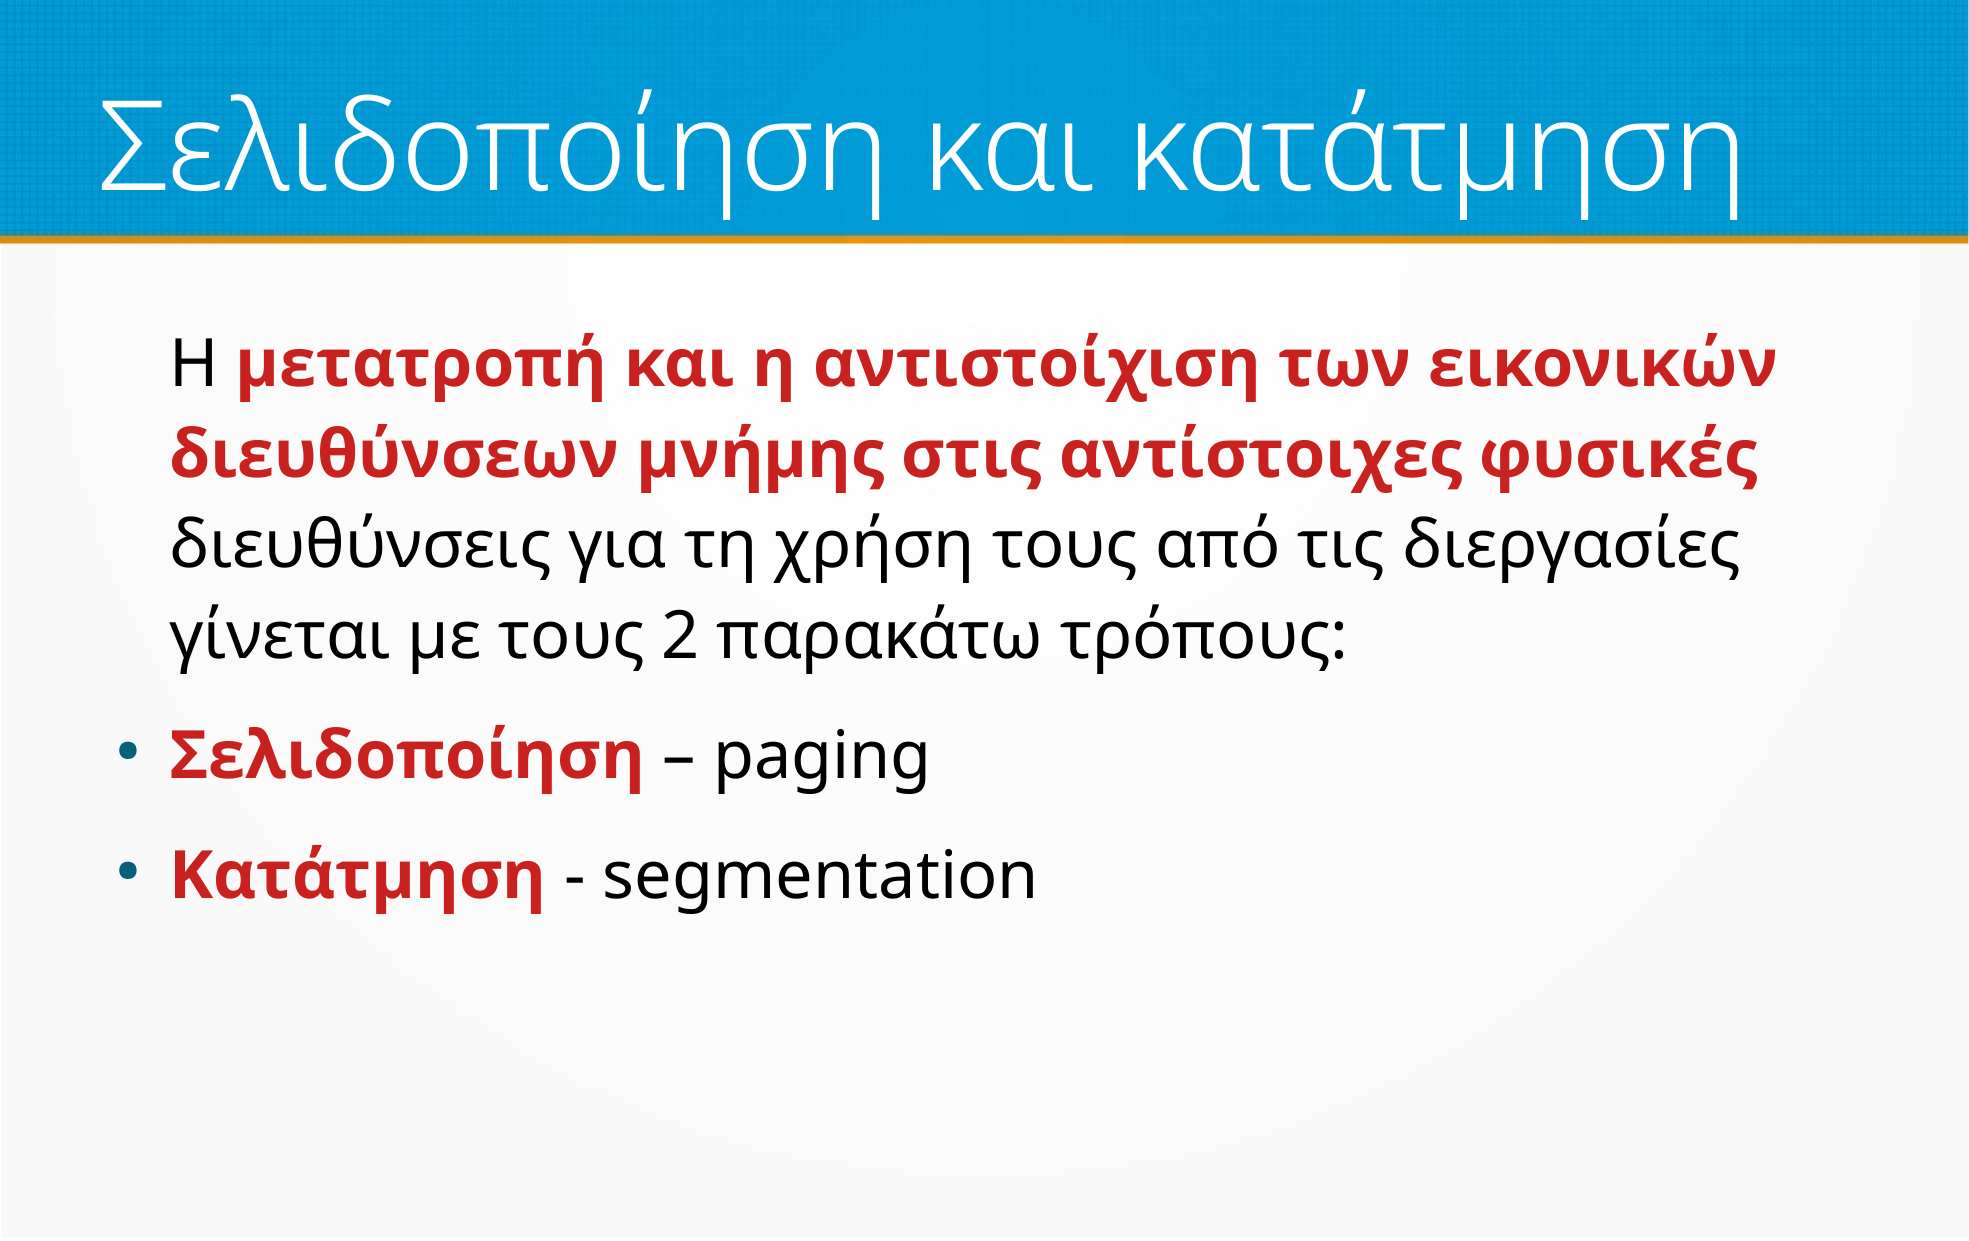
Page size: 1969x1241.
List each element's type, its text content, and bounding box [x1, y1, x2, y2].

list Η μετατροπή και η αντιστοίχιση των εικονικών διευθύνσεων μνήμης στις αντίστοιχες φυσικές διευθύνσεις για τη χρήση τους από τις διεργασίες γίνεται με τους 2 παρακάτω τρόπους: Σελιδοποίηση – paging Κατάτμηση - segmentation [98, 315, 1861, 1081]
picture [0, 233, 1969, 1241]
title Σελιδοποίηση και κατάτμηση [98, 19, 1870, 227]
